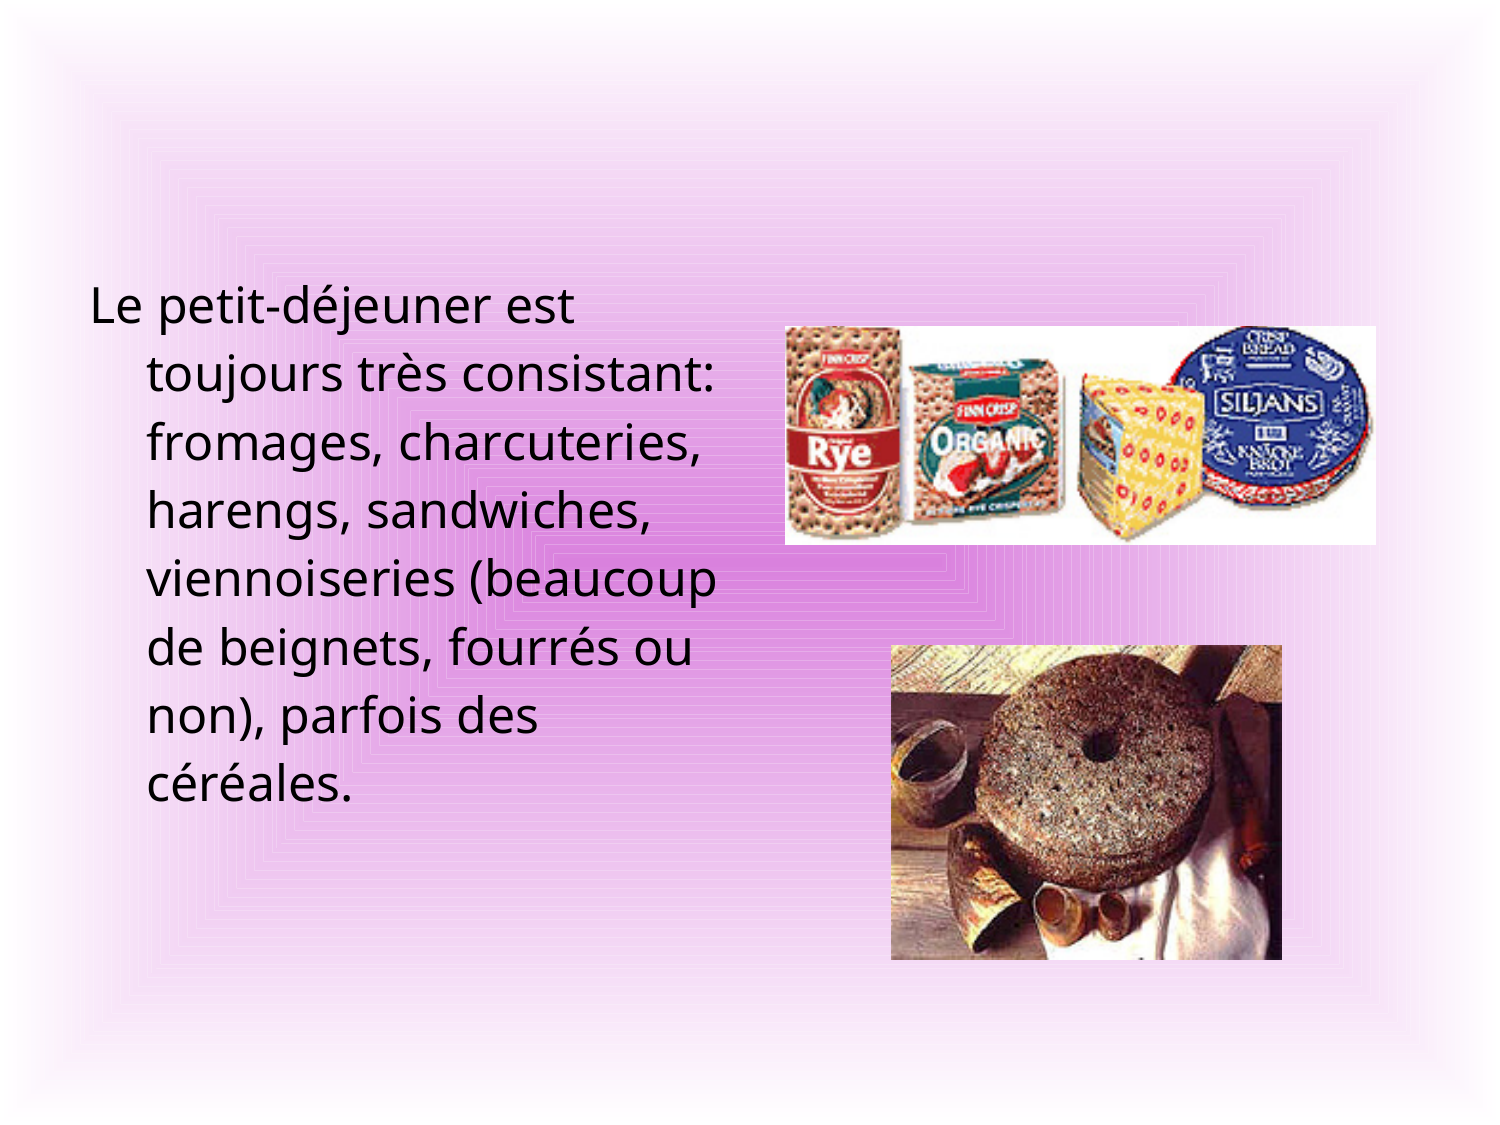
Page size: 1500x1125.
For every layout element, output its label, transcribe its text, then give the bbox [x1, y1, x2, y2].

picture [891, 645, 1282, 960]
picture [785, 326, 1376, 545]
list Le petit-déjeuner est toujours très consistant: fromages, charcuteries, harengs, sandwiches, viennoiseries (beaucoup de beignets, fourrés ou non), parfois des céréales. [75, 262, 738, 1006]
